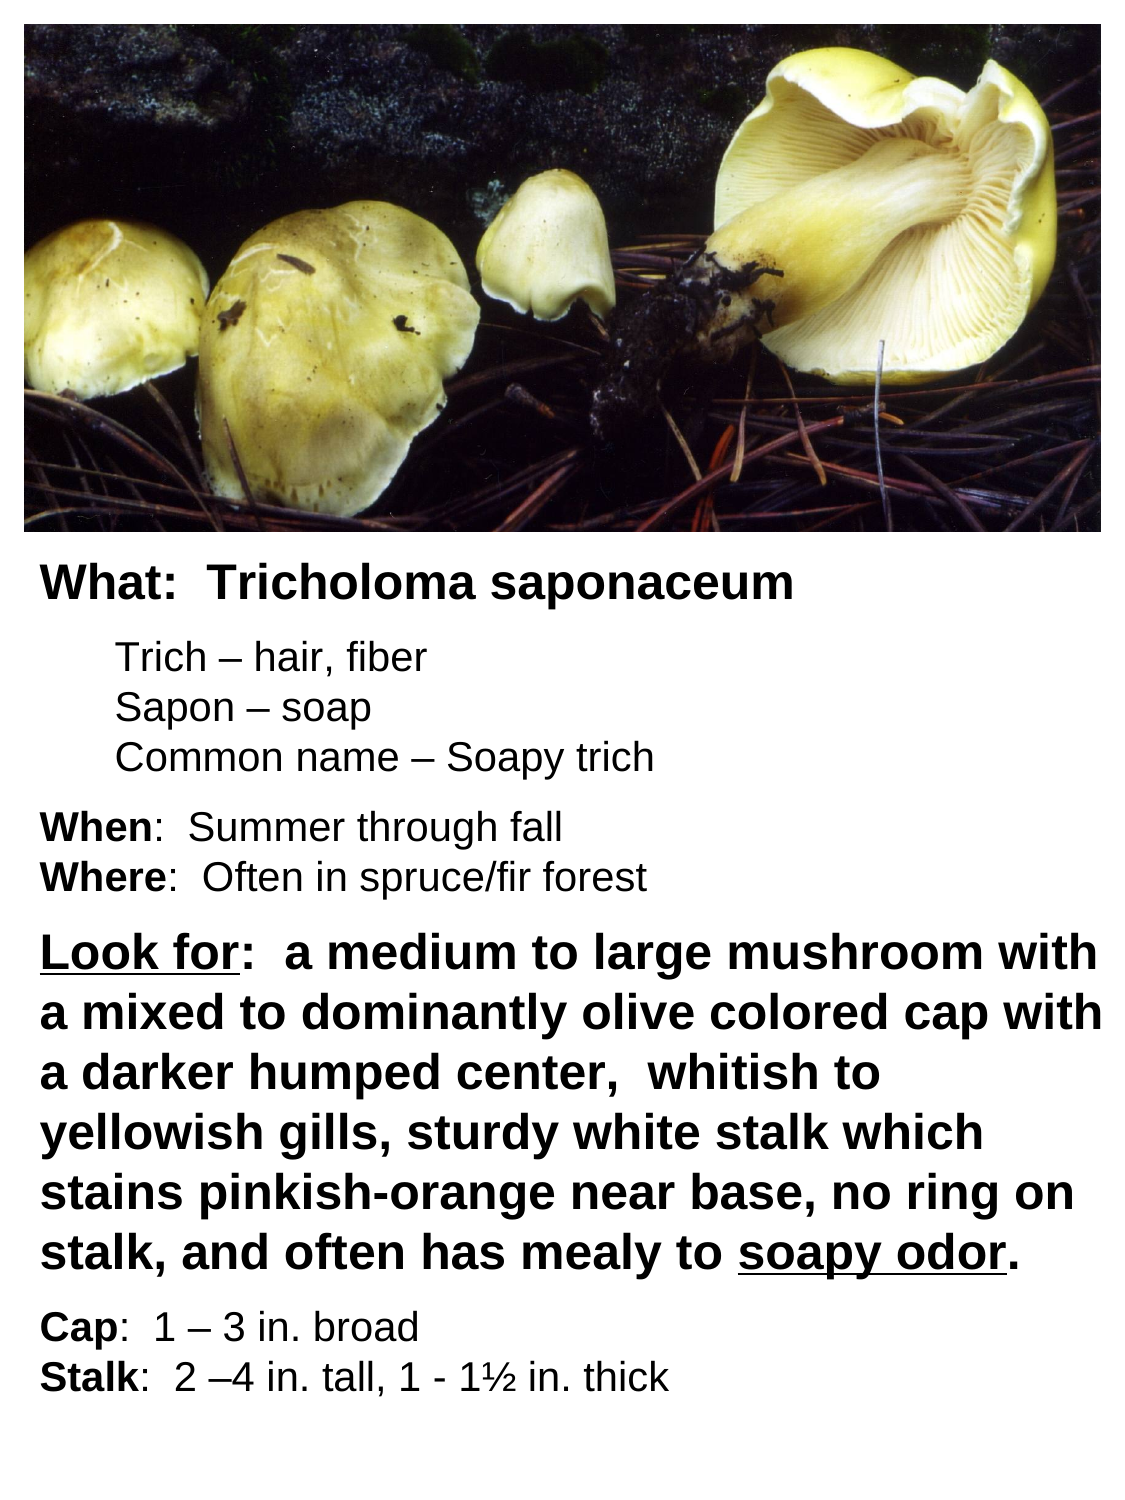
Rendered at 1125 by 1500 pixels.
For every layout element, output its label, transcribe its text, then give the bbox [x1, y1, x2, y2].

picture [24, 24, 1101, 532]
text_box What: Tricholoma saponaceum Trich – hair, fiber Sapon – soap Common name – Soapy trich When: Summer through fall Where: Often in spruce/fir forest Look for: a medium to large mushroom with a mixed to dominantly olive colored cap with a darker humped center, whitish to yellowish gills, sturdy white stalk which stains pinkish-orange near base, no ring on stalk, and often has mealy to soapy odor. Cap: 1 – 3 in. broad Stalk: 2 –4 in. tall, 1 - 1½ in. thick [24, 542, 1125, 1408]
